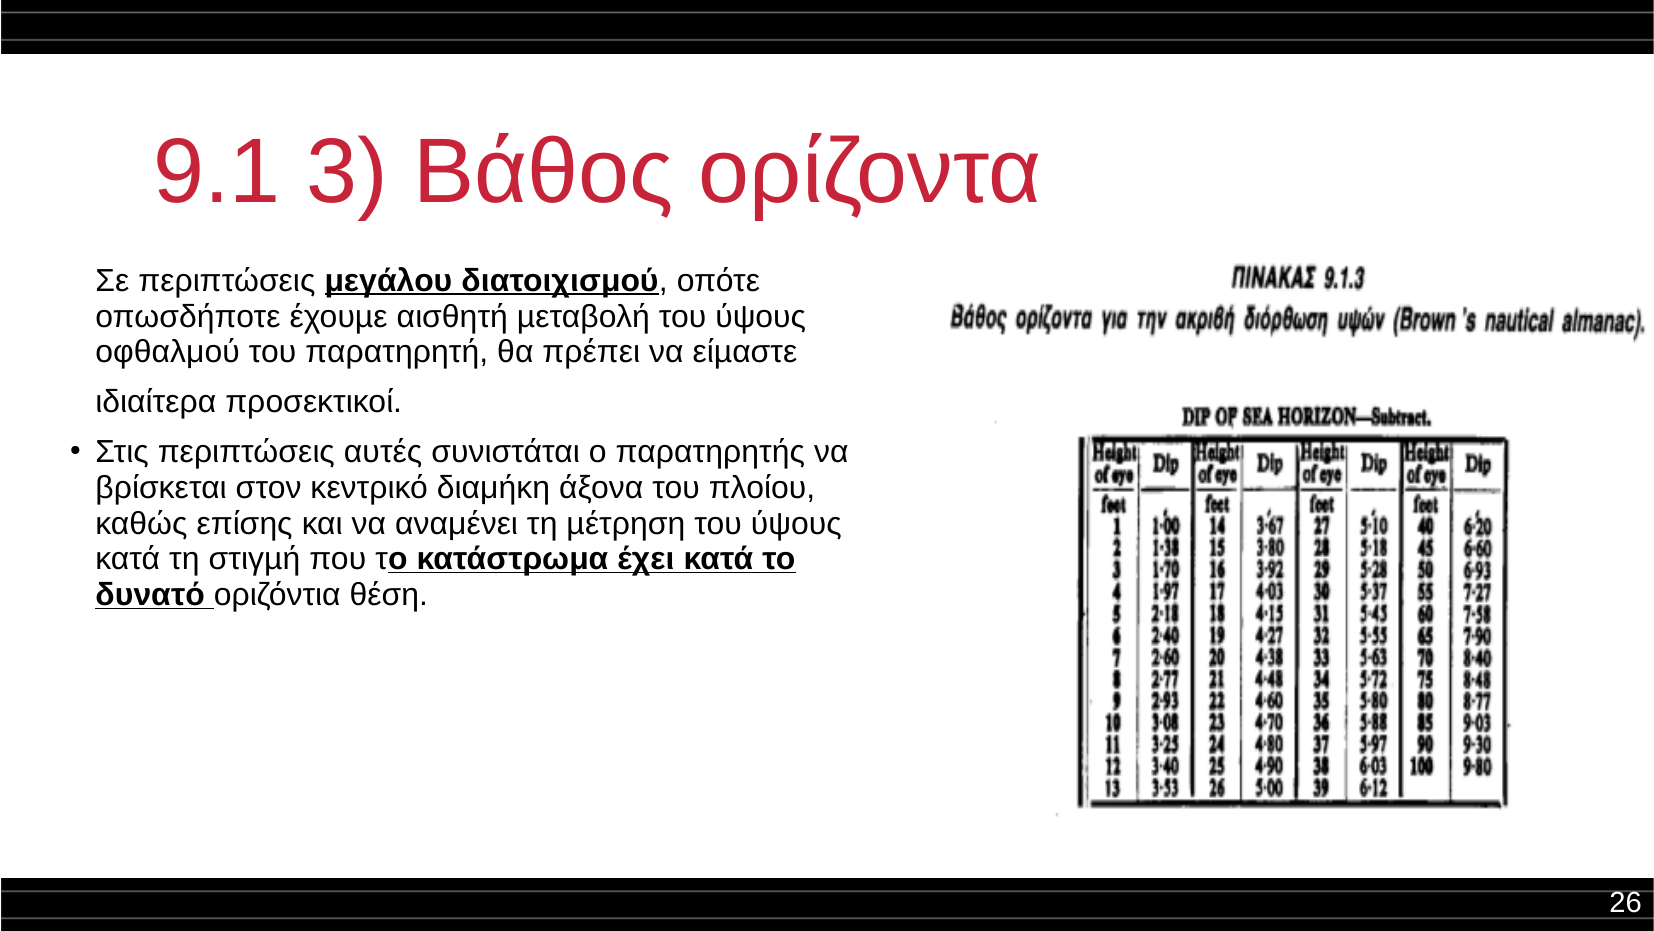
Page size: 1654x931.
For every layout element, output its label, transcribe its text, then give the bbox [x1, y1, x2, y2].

picture [1, 878, 1654, 931]
picture [1, 0, 1654, 54]
list Σε περιπτώσεις μεγάλου διατοιχισμού, οπότε οπωσδήποτε έχουµε αισθητή µεταβολή του ύψους οφθαλμού του παρατηρητή, θα πρέπει να είµαστε ιδιαίτερα προσεκτικοί. Στις περιπτώσεις αυτές συνιστάται ο παρατηρητής να βρίσκεται στον κεντρικό διαμήκη άξονα του πλοίου, καθώς επίσης και να αναμένει τη µέτρηση του ύψους κατά τη στιγµή που το κατάστρωμα έχει κατά το δυνατό οριζόντια θέση. [61, 262, 901, 826]
title 9.1 3) Βάθος ορίζοντα [82, 92, 1571, 249]
picture [937, 224, 1654, 826]
